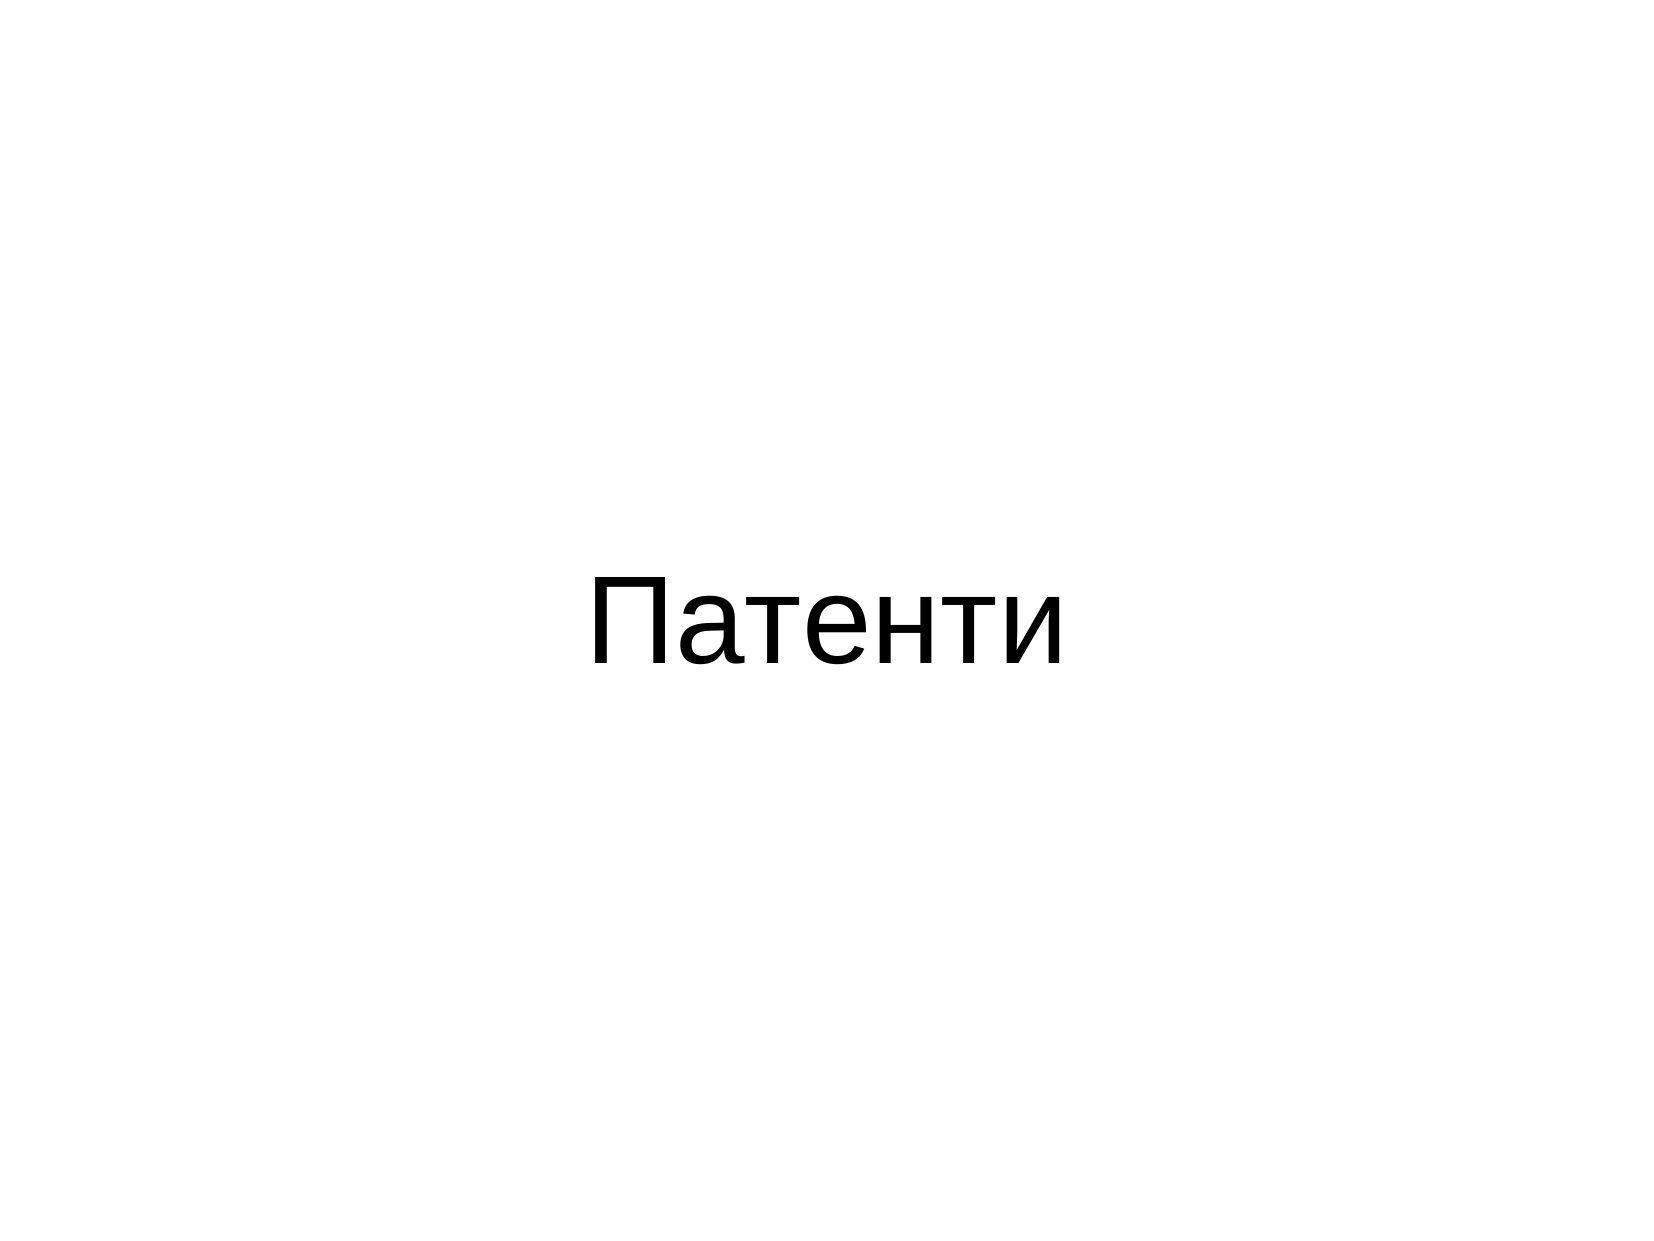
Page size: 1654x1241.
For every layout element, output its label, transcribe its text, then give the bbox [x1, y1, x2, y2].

subtitle Патенти [0, 0, 1654, 1241]
